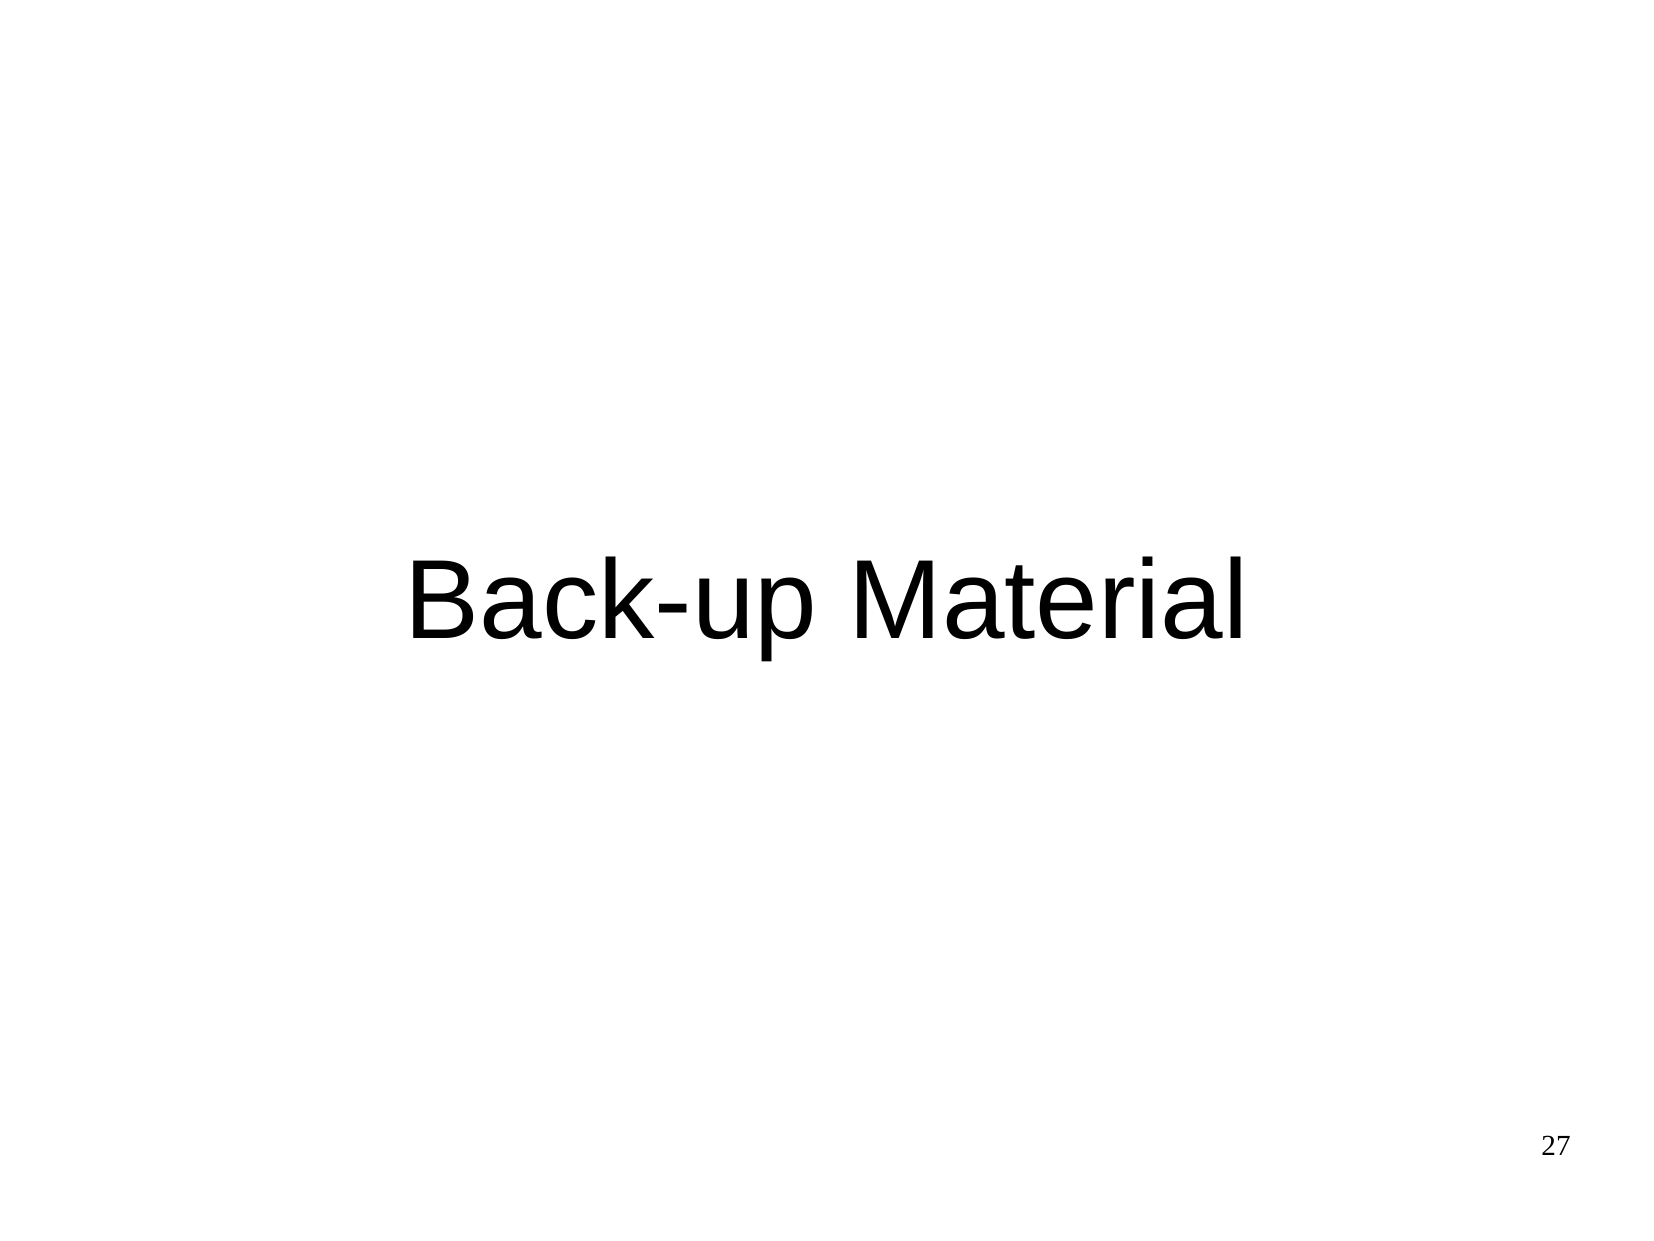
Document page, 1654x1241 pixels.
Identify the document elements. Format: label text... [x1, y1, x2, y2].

subtitle Back-up Material [82, 197, 1571, 1001]
